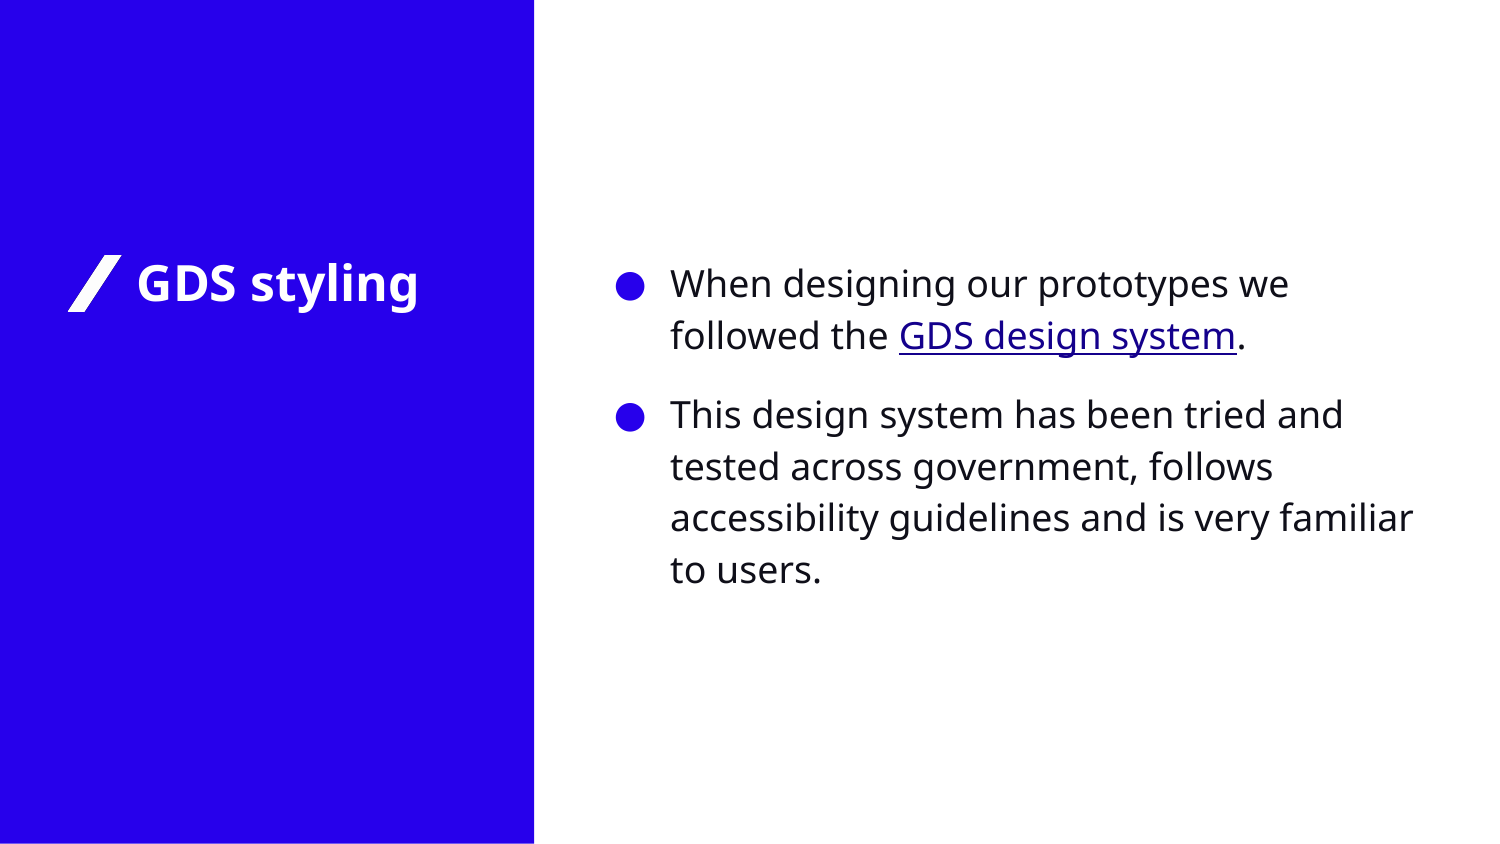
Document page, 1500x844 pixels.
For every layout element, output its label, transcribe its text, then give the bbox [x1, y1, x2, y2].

picture [67, 255, 121, 312]
title GDS styling [121, 236, 533, 378]
list When designing our prototypes we followed the GDS design system. This design system has been tried and tested across government, follows accessibility guidelines and is very familiar to users. [580, 49, 1450, 794]
